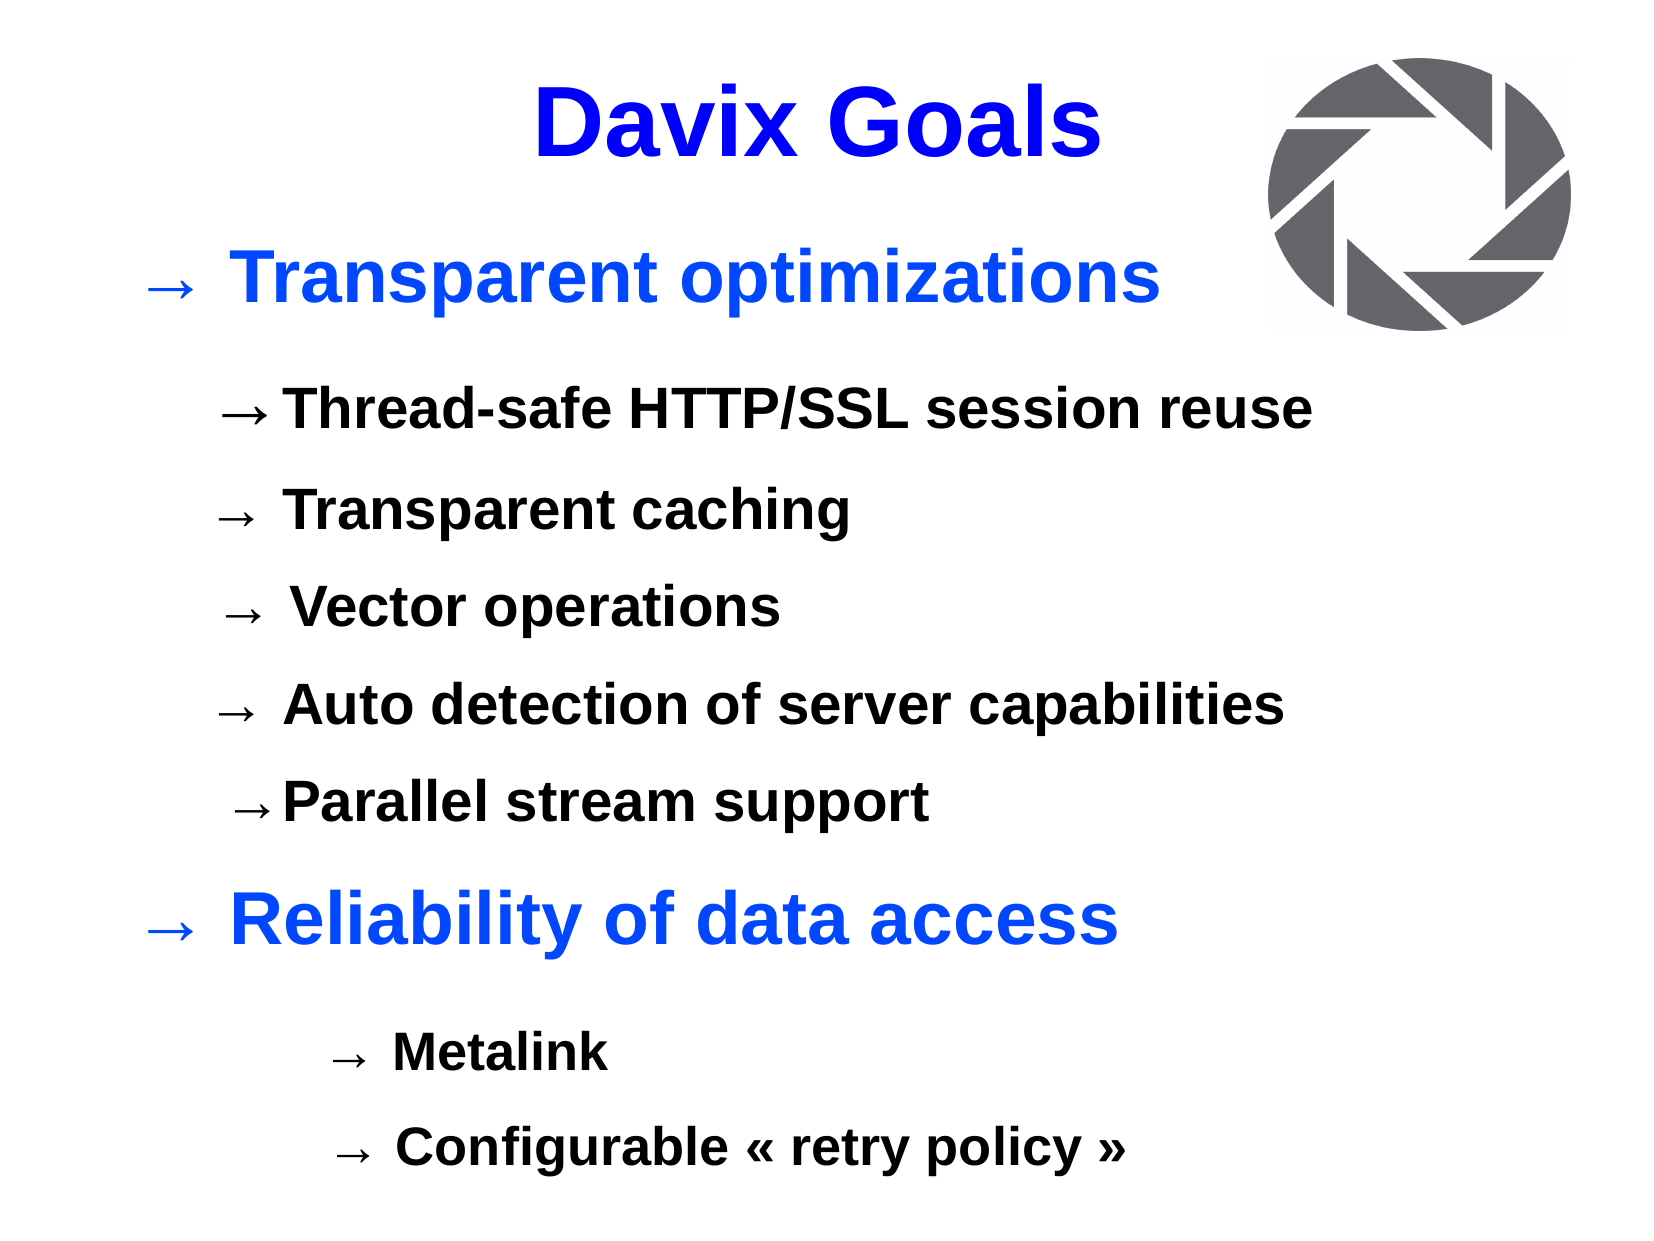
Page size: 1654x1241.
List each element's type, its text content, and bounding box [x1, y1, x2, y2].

picture [1268, 58, 1571, 331]
text_box → Transparent optimizations →Thread-safe HTTP/SSL session reuse → Transparent caching → Vector operations → Auto detection of server capabilities →Parallel stream support → Reliability of data access → Metalink → Configurable « retry policy » [118, 184, 1536, 1241]
text_box Davix Goals [377, 59, 1268, 184]
